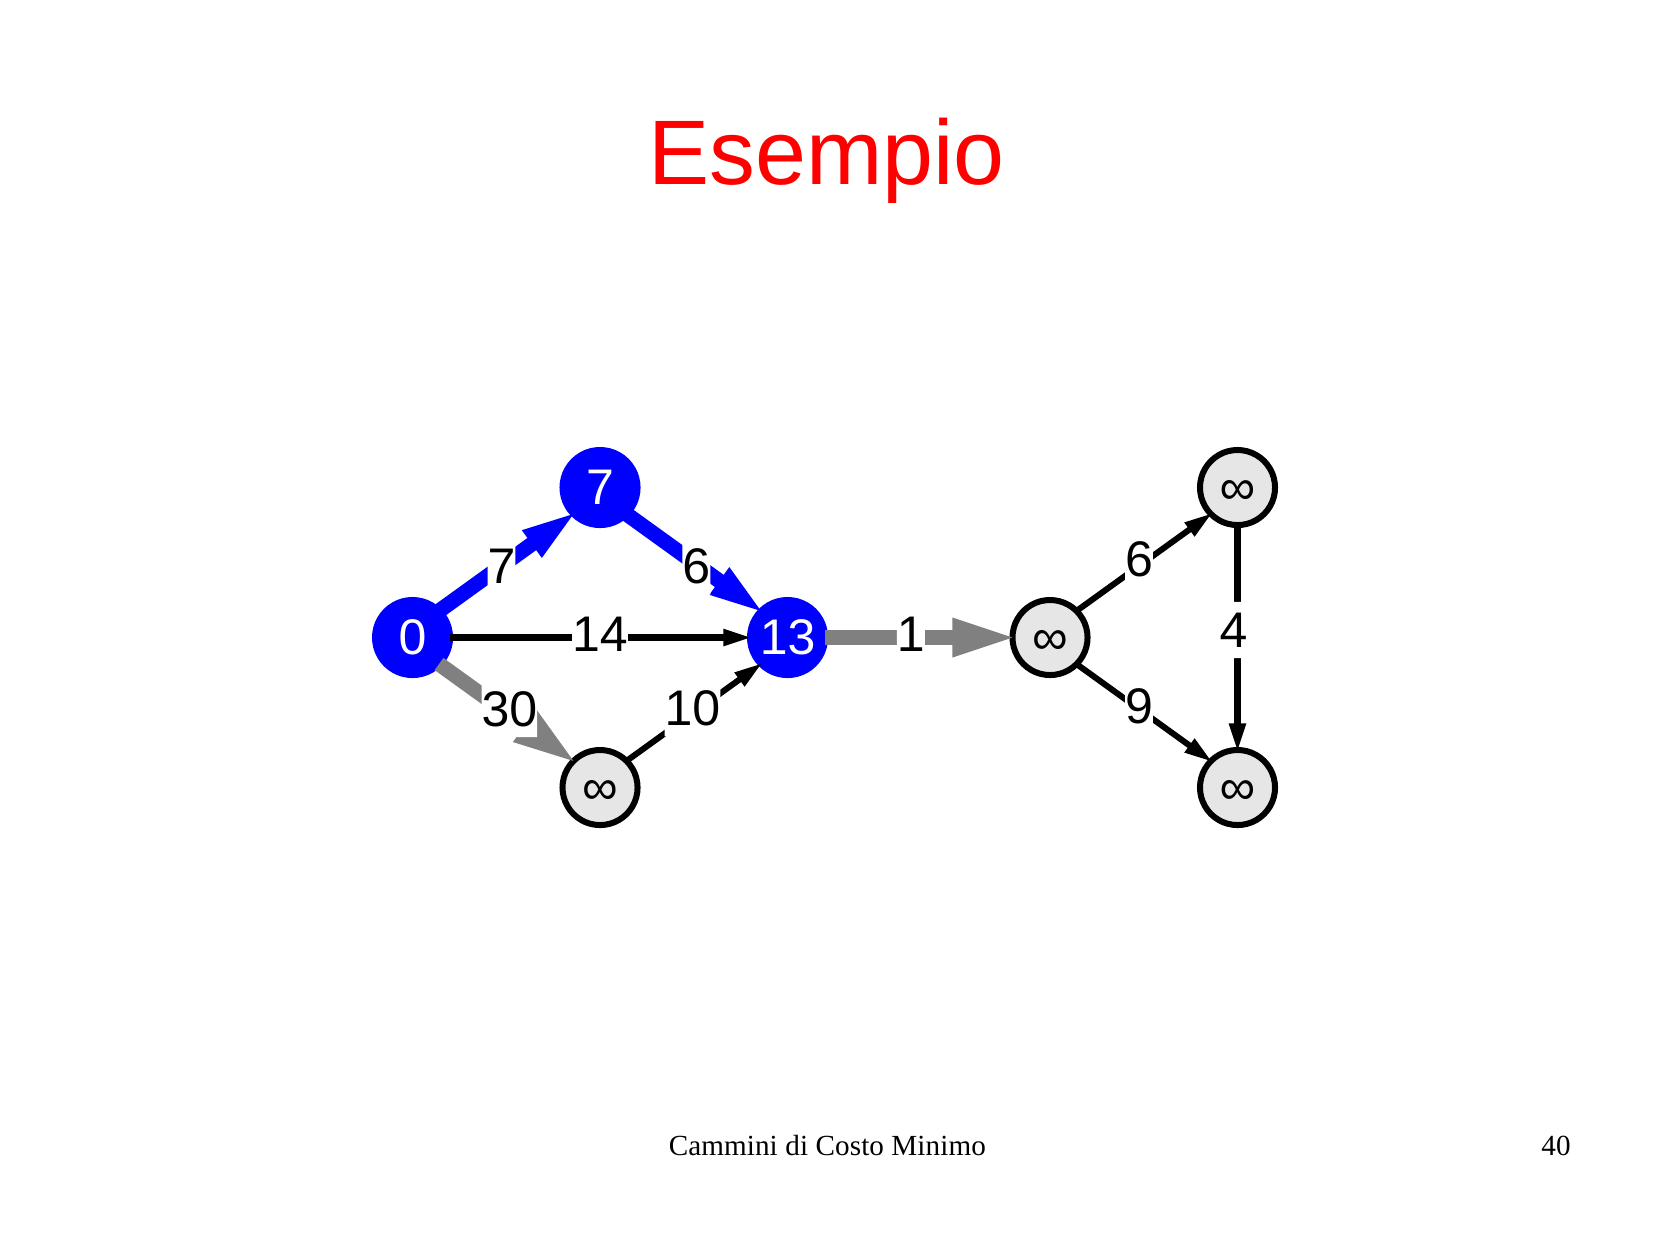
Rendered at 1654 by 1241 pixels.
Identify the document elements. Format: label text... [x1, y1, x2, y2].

text_box 7 [562, 450, 638, 526]
text_box 13 [750, 600, 825, 676]
text_box 10 [664, 680, 721, 737]
text_box 30 [481, 680, 538, 738]
text_box 14 [572, 605, 628, 663]
text_box 4 [1219, 601, 1248, 659]
text_box ∞ [562, 750, 638, 826]
text_box 7 [487, 538, 516, 595]
text_box 0 [375, 600, 450, 676]
text_box 1 [896, 605, 925, 663]
title Esempio [82, 49, 1571, 257]
text_box ∞ [1200, 450, 1276, 525]
text_box 9 [1125, 678, 1153, 736]
text_box ∞ [1200, 750, 1276, 826]
text_box 6 [682, 538, 711, 595]
text_box 6 [1125, 530, 1153, 588]
text_box ∞ [1012, 600, 1088, 676]
